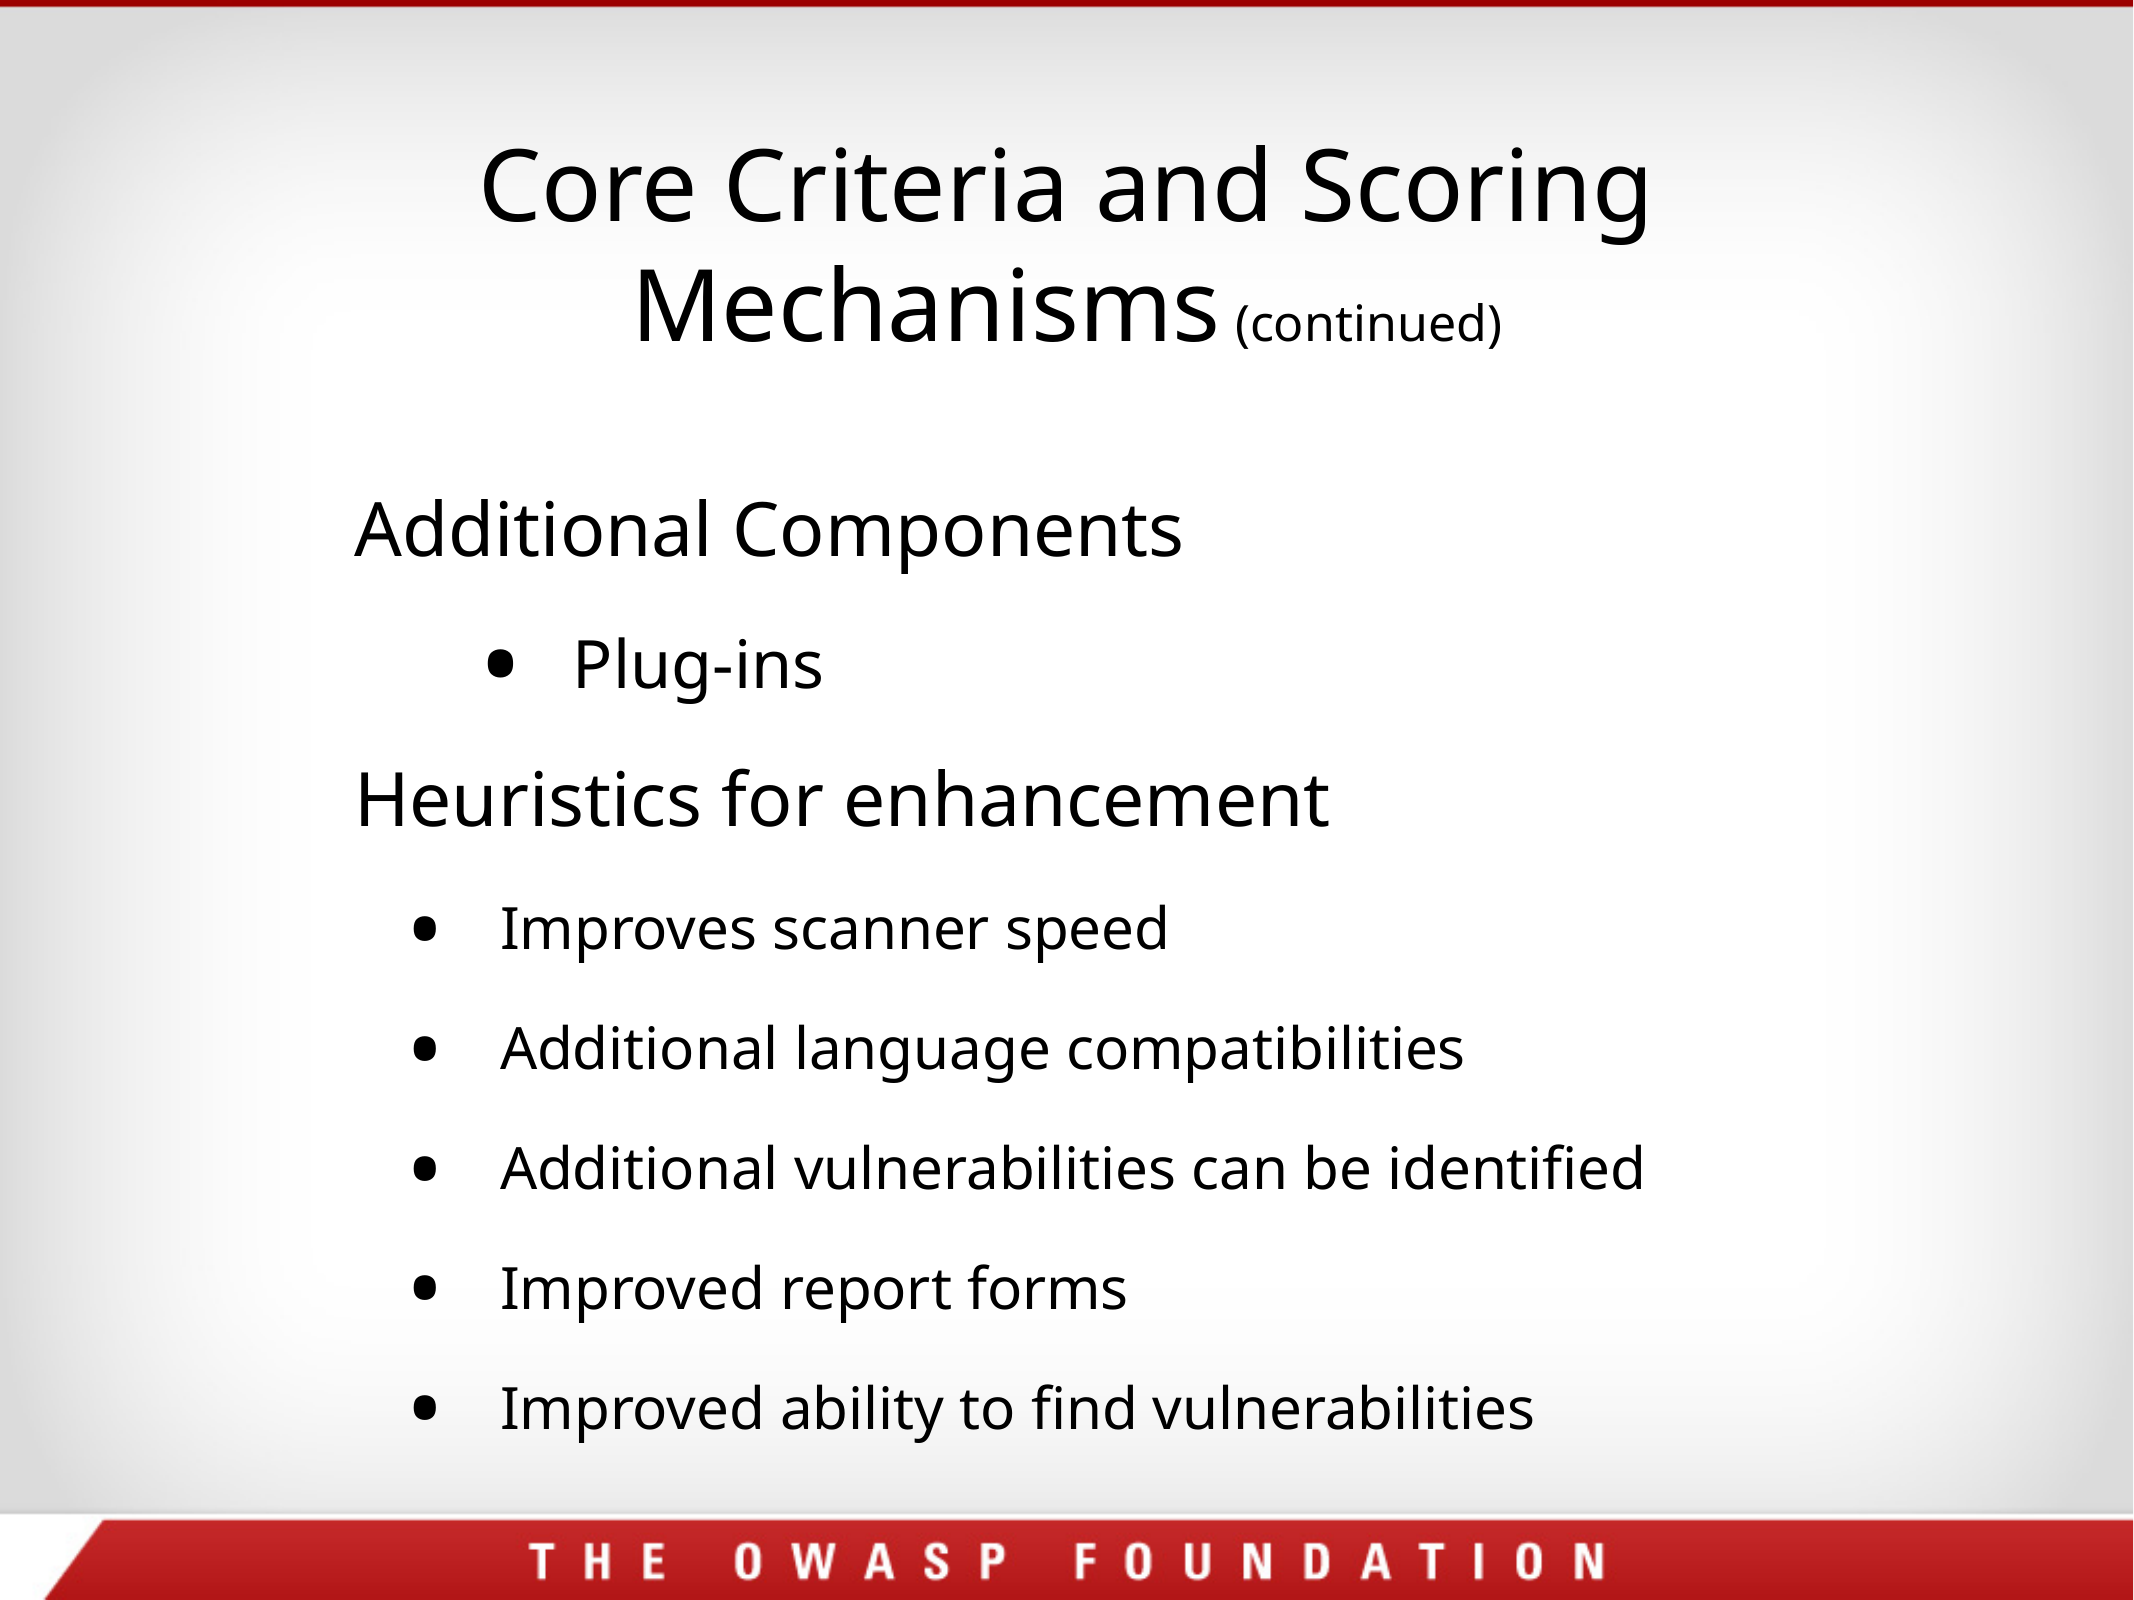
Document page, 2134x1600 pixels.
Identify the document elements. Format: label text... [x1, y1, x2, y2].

title Core Criteria and Scoring Mechanisms (continued) [208, 22, 1925, 412]
list Additional Components Plug-ins Heuristics for enhancement Improves scanner speed Additional language compatibilities Additional vulnerabilities can be identified Improved report forms Improved ability to find vulnerabilities [208, 412, 1925, 1510]
picture [0, 0, 2134, 1600]
